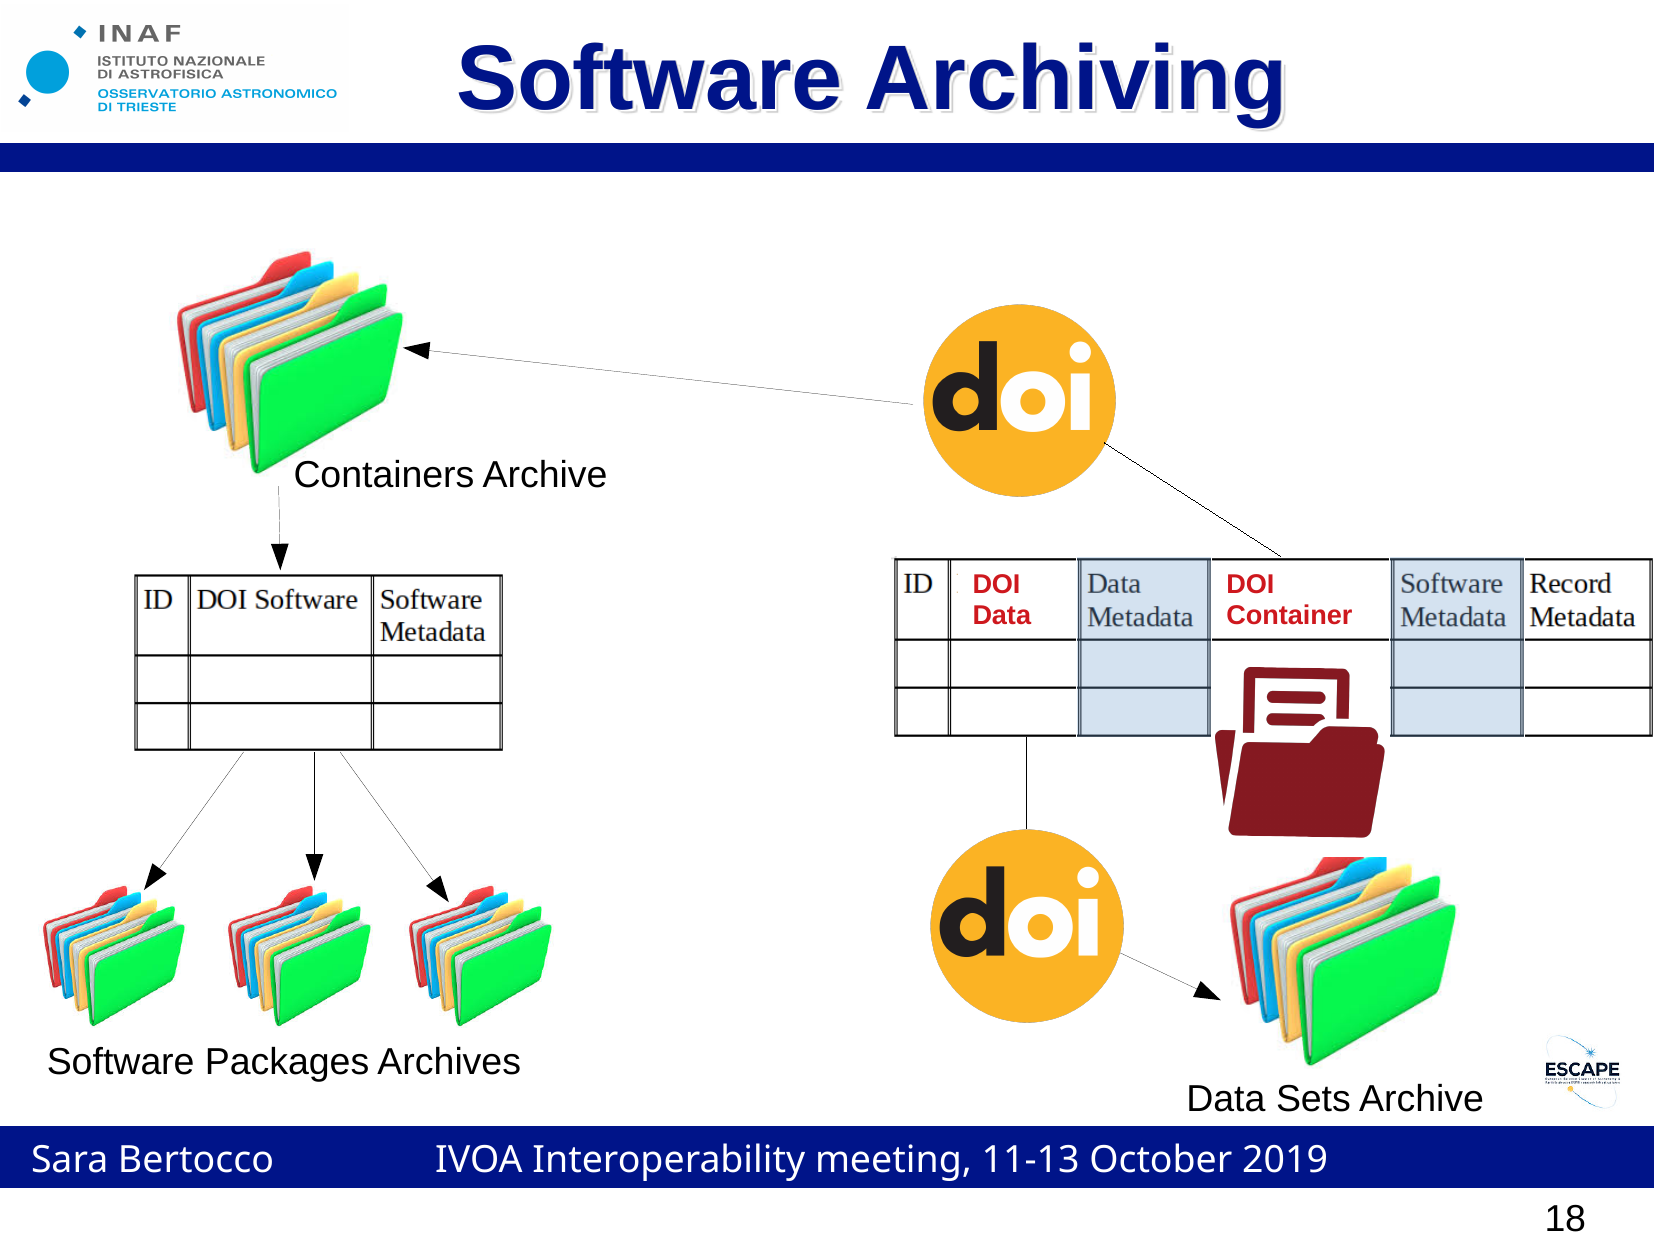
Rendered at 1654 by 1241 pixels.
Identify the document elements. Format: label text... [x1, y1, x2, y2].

picture [398, 872, 560, 1033]
text_box Data Sets Archive [1171, 1069, 1654, 1169]
picture [32, 872, 193, 1034]
picture [1213, 666, 1386, 838]
text_box DOI Container [1211, 561, 1382, 638]
title Software Archiving [348, 4, 1422, 143]
picture [891, 556, 1076, 738]
picture [1212, 556, 1389, 649]
picture [1, 4, 348, 132]
picture [1213, 822, 1470, 1069]
picture [217, 872, 379, 1034]
text_box Sara Bertocco IVOA Interoperability meeting, 11-13 October 2019 [16, 1125, 1654, 1186]
text_box Software Packages Archives [32, 1033, 584, 1133]
text_box [0, 1126, 1654, 1188]
text_box Containers Archive [278, 446, 831, 545]
picture [929, 828, 1125, 1024]
text_box [0, 143, 1654, 172]
picture [922, 303, 1117, 498]
text_box <number> [1529, 1190, 1654, 1241]
picture [160, 230, 417, 487]
picture [1519, 1027, 1645, 1116]
text_box [1076, 556, 1525, 857]
picture [130, 570, 504, 753]
text_box DOI Data [957, 562, 1077, 638]
picture [1525, 556, 1654, 738]
